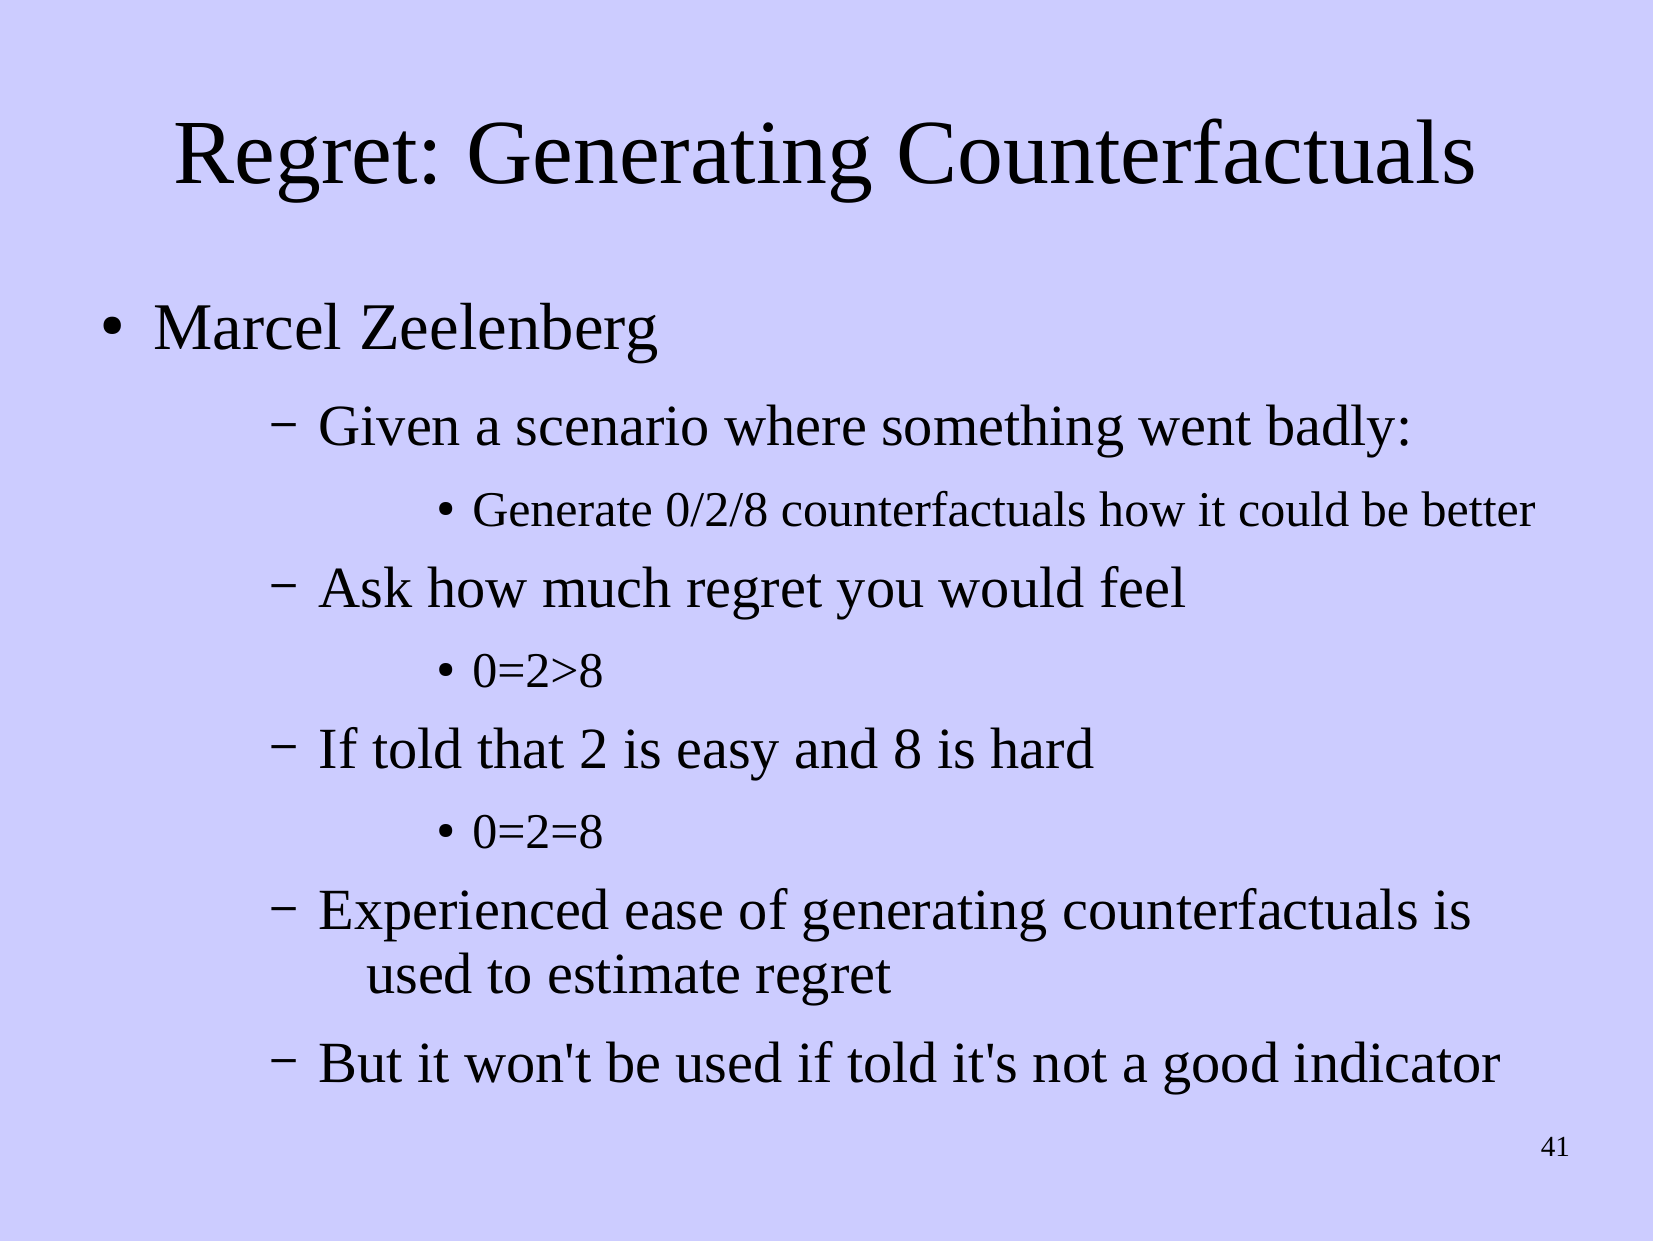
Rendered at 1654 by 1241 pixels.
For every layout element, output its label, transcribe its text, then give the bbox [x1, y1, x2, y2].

title Regret: Generating Counterfactuals [82, 56, 1571, 250]
list Marcel Zeelenberg Given a scenario where something went badly: Generate 0/2/8 counterfactuals how it could be better Ask how much regret you would feel 0=2>8 If told that 2 is easy and 8 is hard 0=2=8 Experienced ease of generating counterfactuals is used to estimate regret But it won't be used if told it's not a good indicator [82, 290, 1571, 1095]
